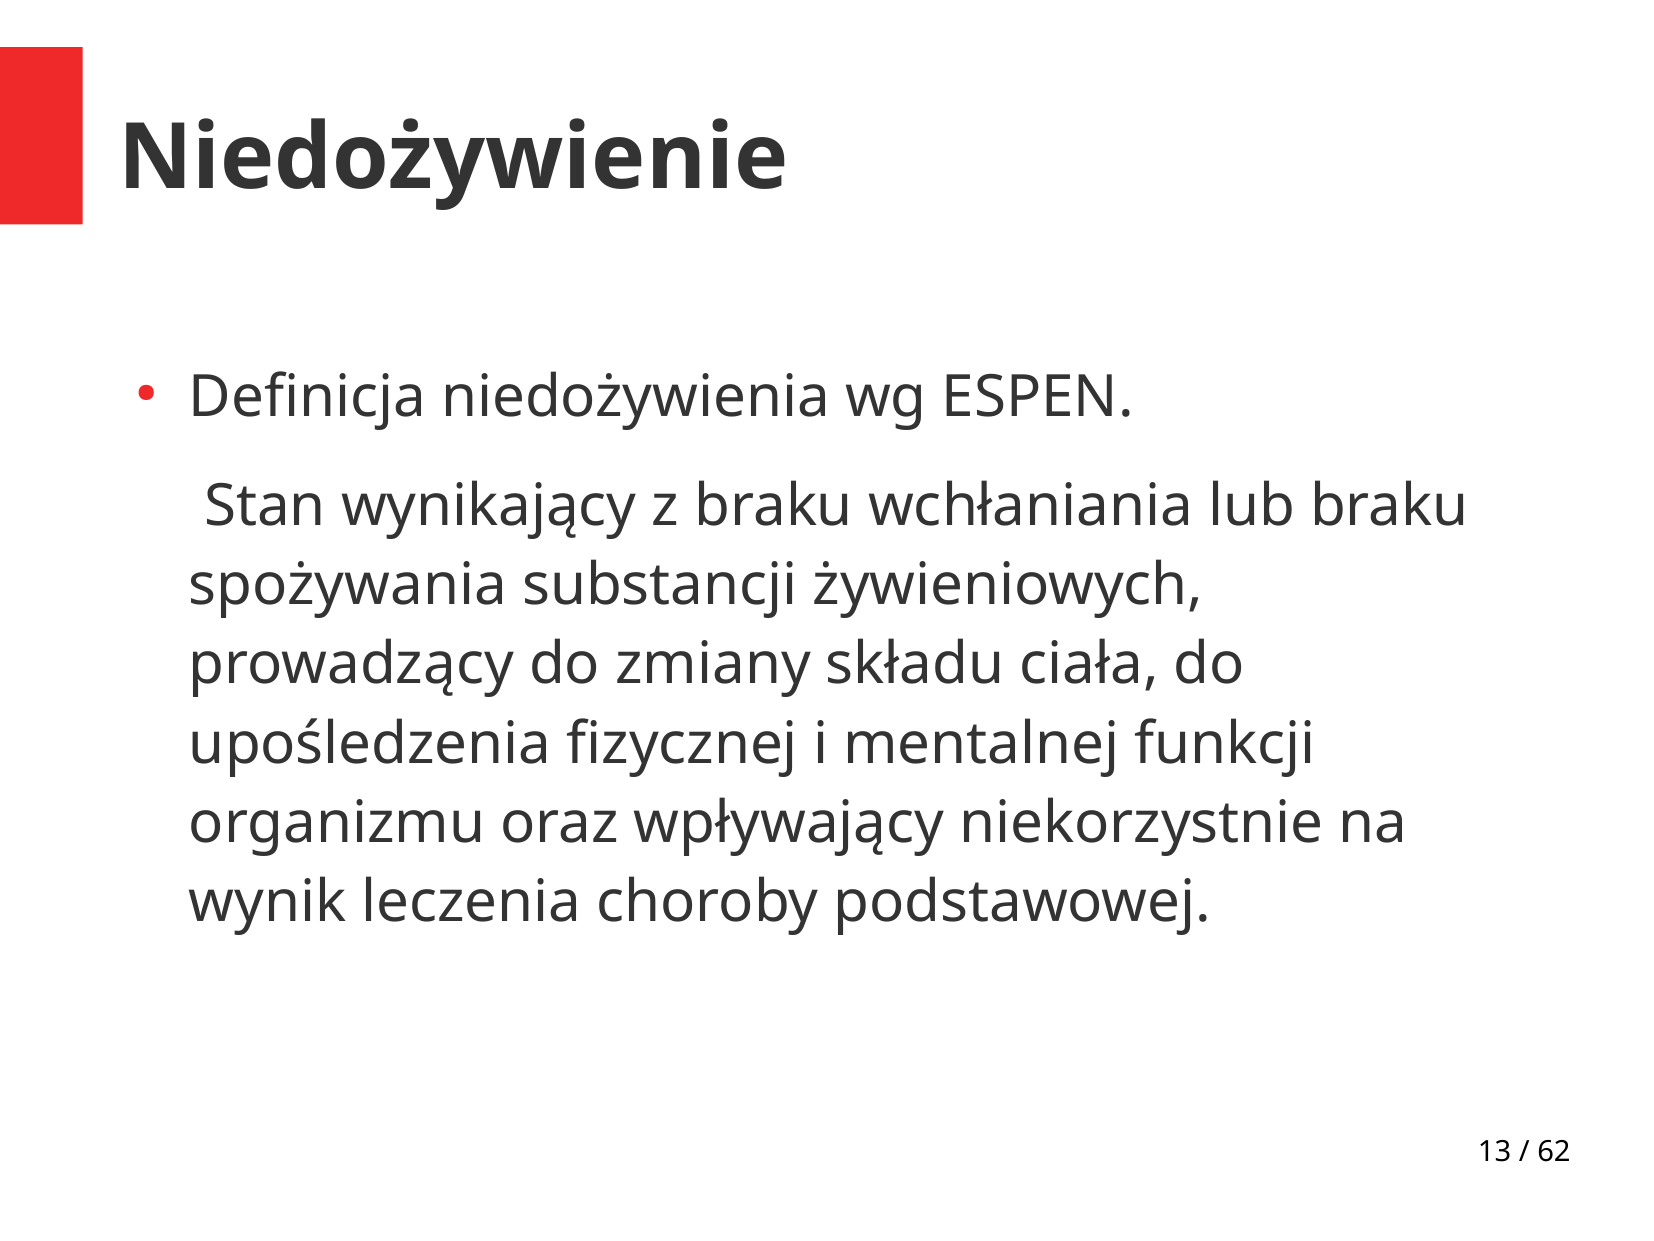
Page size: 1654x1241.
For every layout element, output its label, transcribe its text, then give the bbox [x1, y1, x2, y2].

list Definicja niedożywienia wg ESPEN. Stan wynikający z braku wchłaniania lub braku spożywania substancji żywieniowych, prowadzący do zmiany składu ciała, do upośledzenia fizycznej i mentalnej funkcji organizmu oraz wpływający niekorzystnie na wynik leczenia choroby podstawowej. [118, 354, 1536, 1074]
title Niedożywienie [118, 49, 1571, 257]
